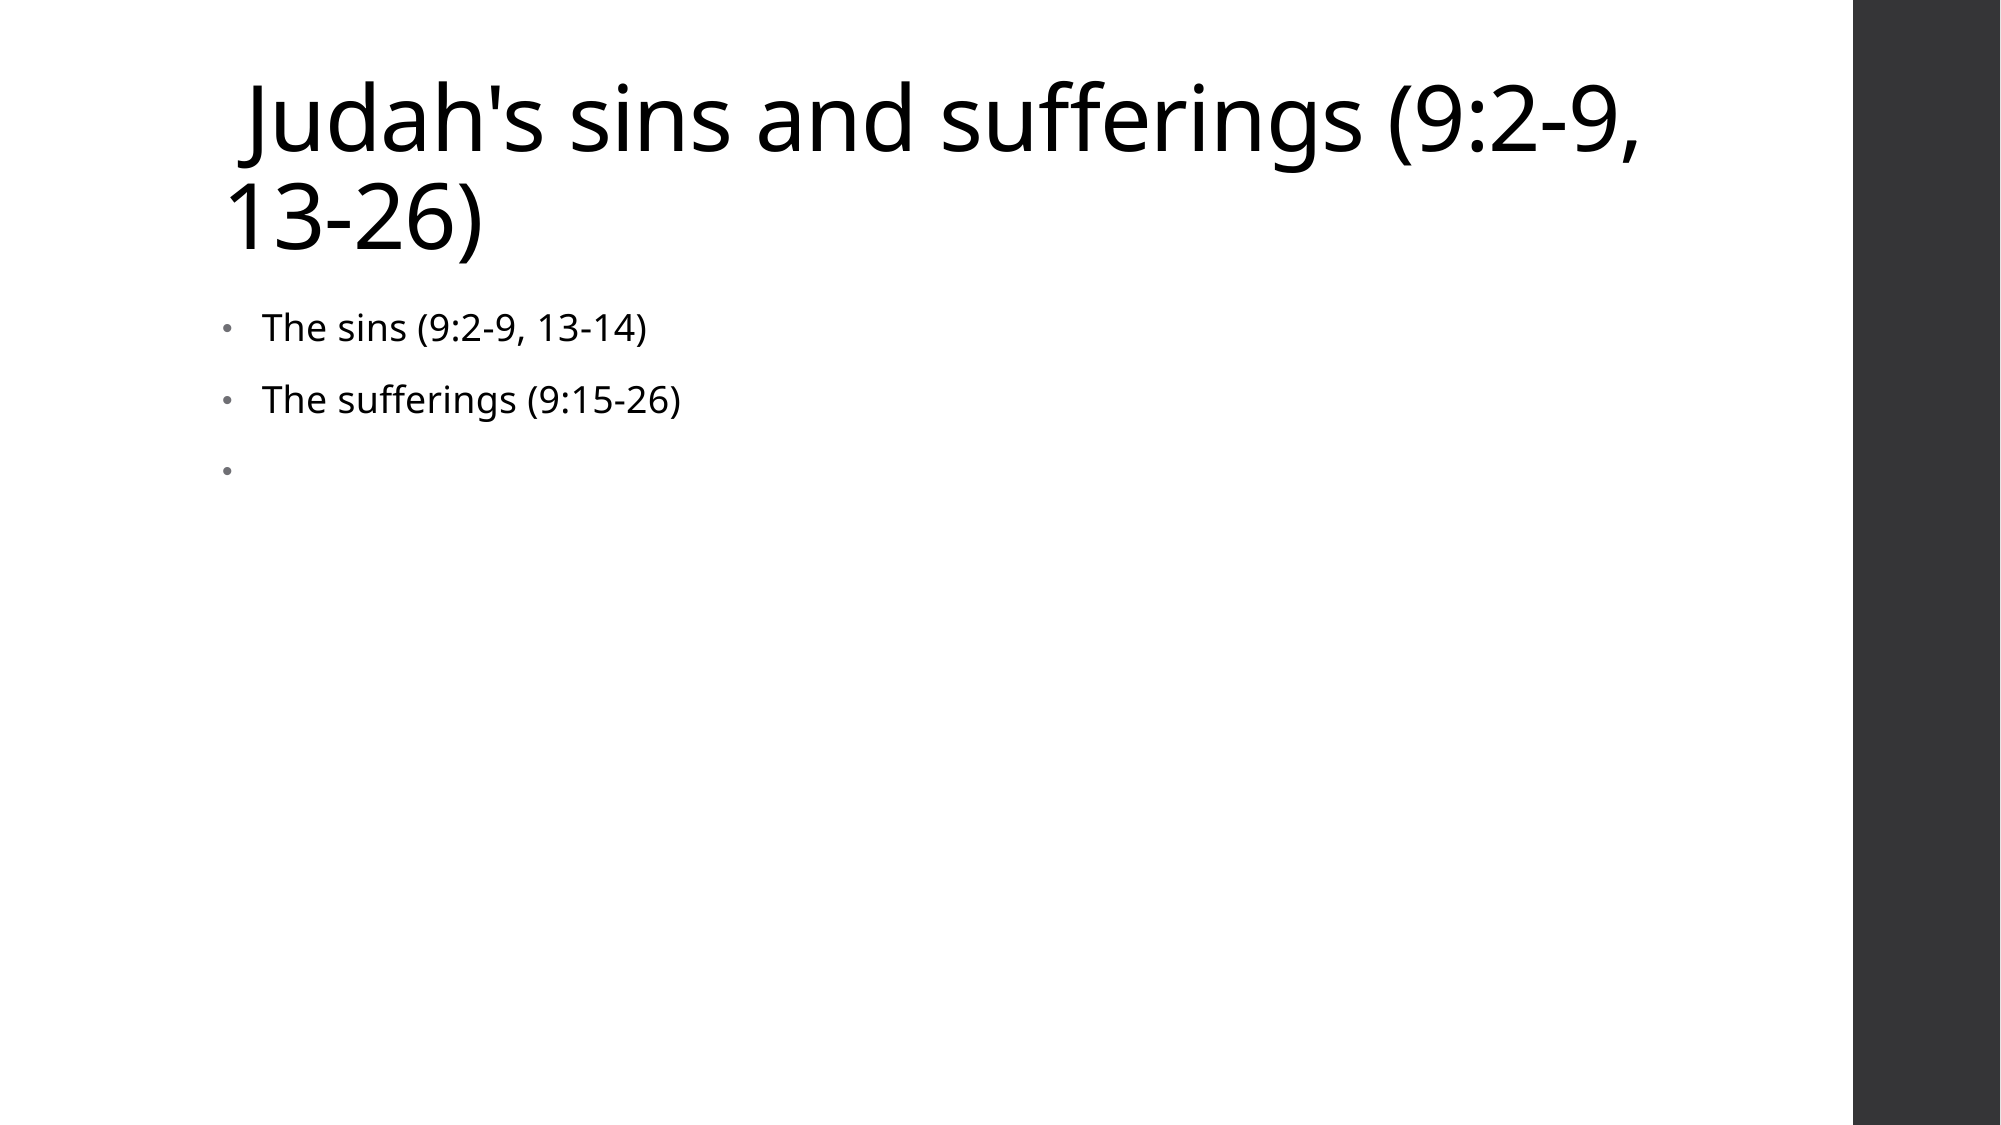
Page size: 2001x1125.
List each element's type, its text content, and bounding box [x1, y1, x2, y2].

title Judah's sins and sufferings (9:2-9, 13-26) [206, 60, 1797, 278]
list The sins (9:2-9, 13-14) The sufferings (9:15-26) [206, 299, 1617, 1014]
